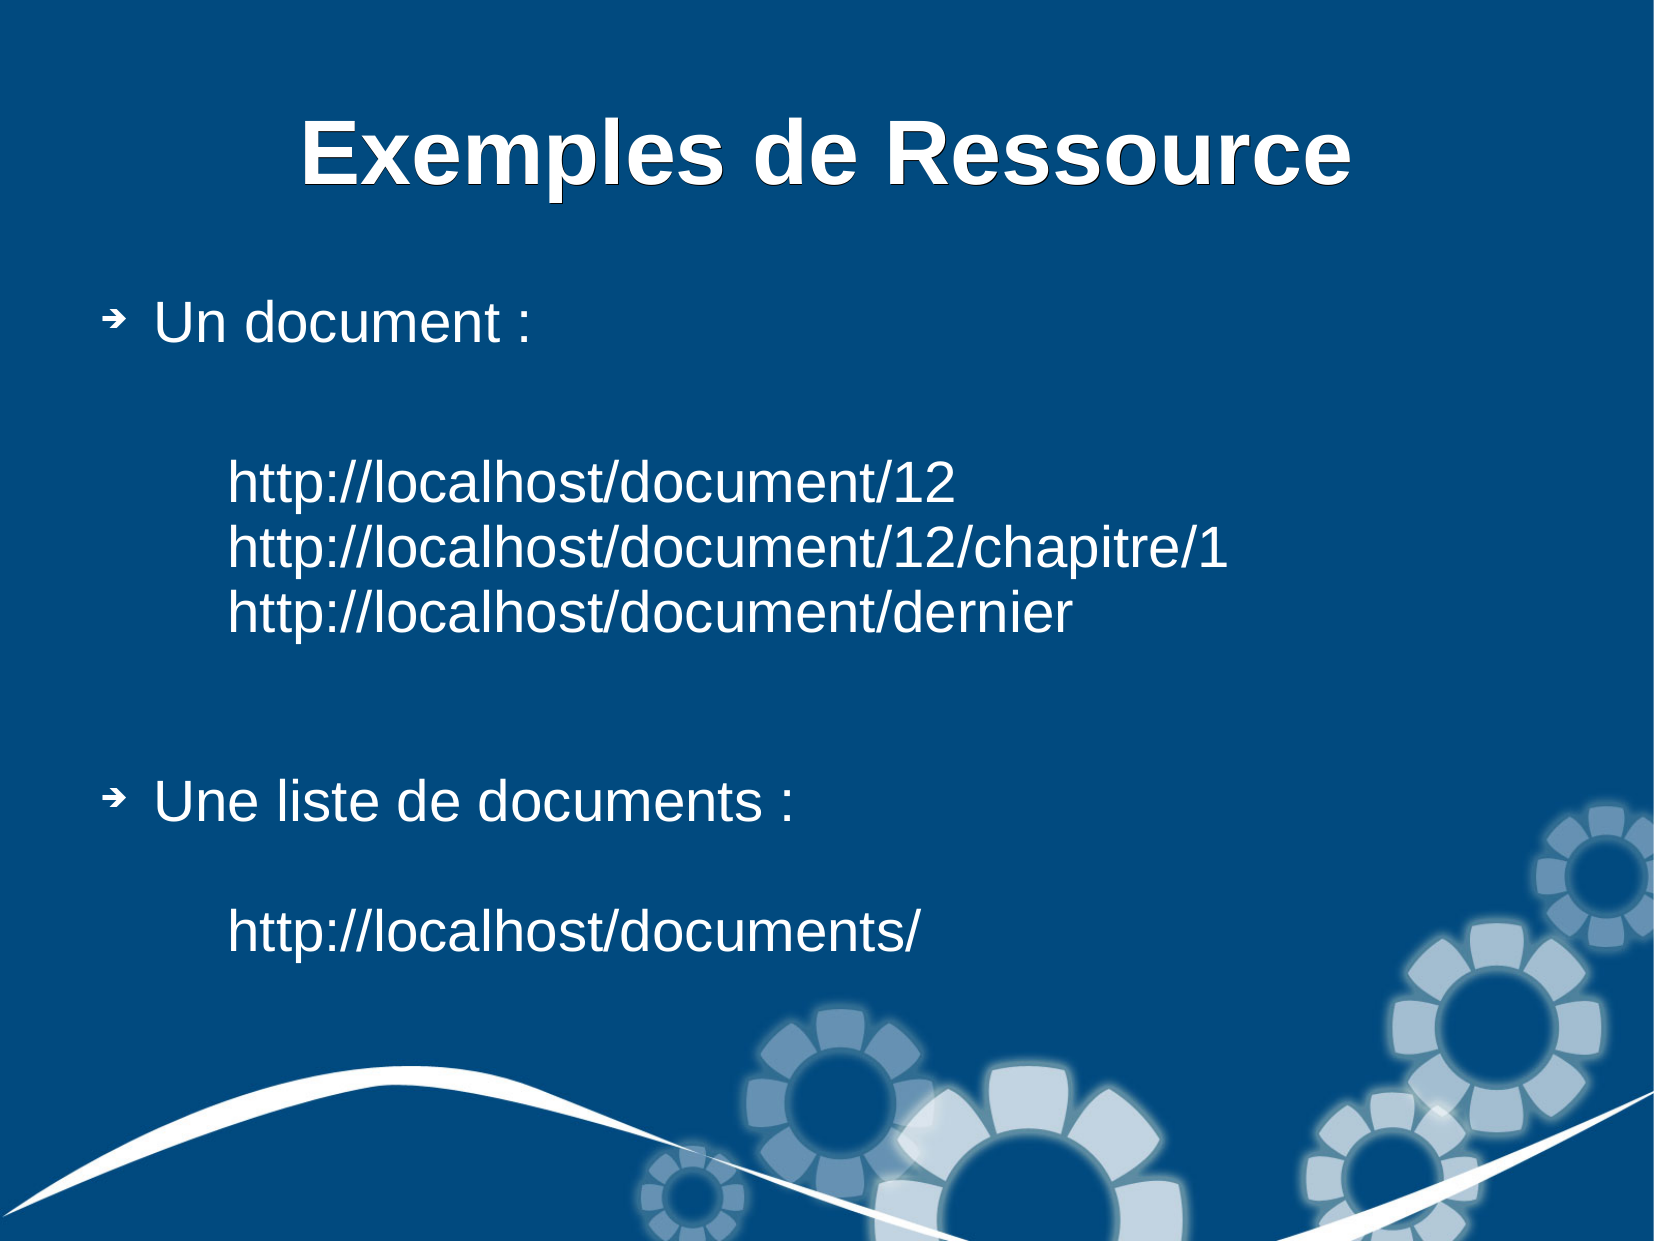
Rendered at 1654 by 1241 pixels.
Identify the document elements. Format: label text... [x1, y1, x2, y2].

title Exemples de Ressource [82, 56, 1571, 250]
list Un document : http://localhost/document/12 http://localhost/document/12/chapitre/1 http://localhost/document/dernier Une liste de documents : http://localhost/documents/ [82, 290, 1571, 1109]
picture [0, 0, 1654, 1241]
